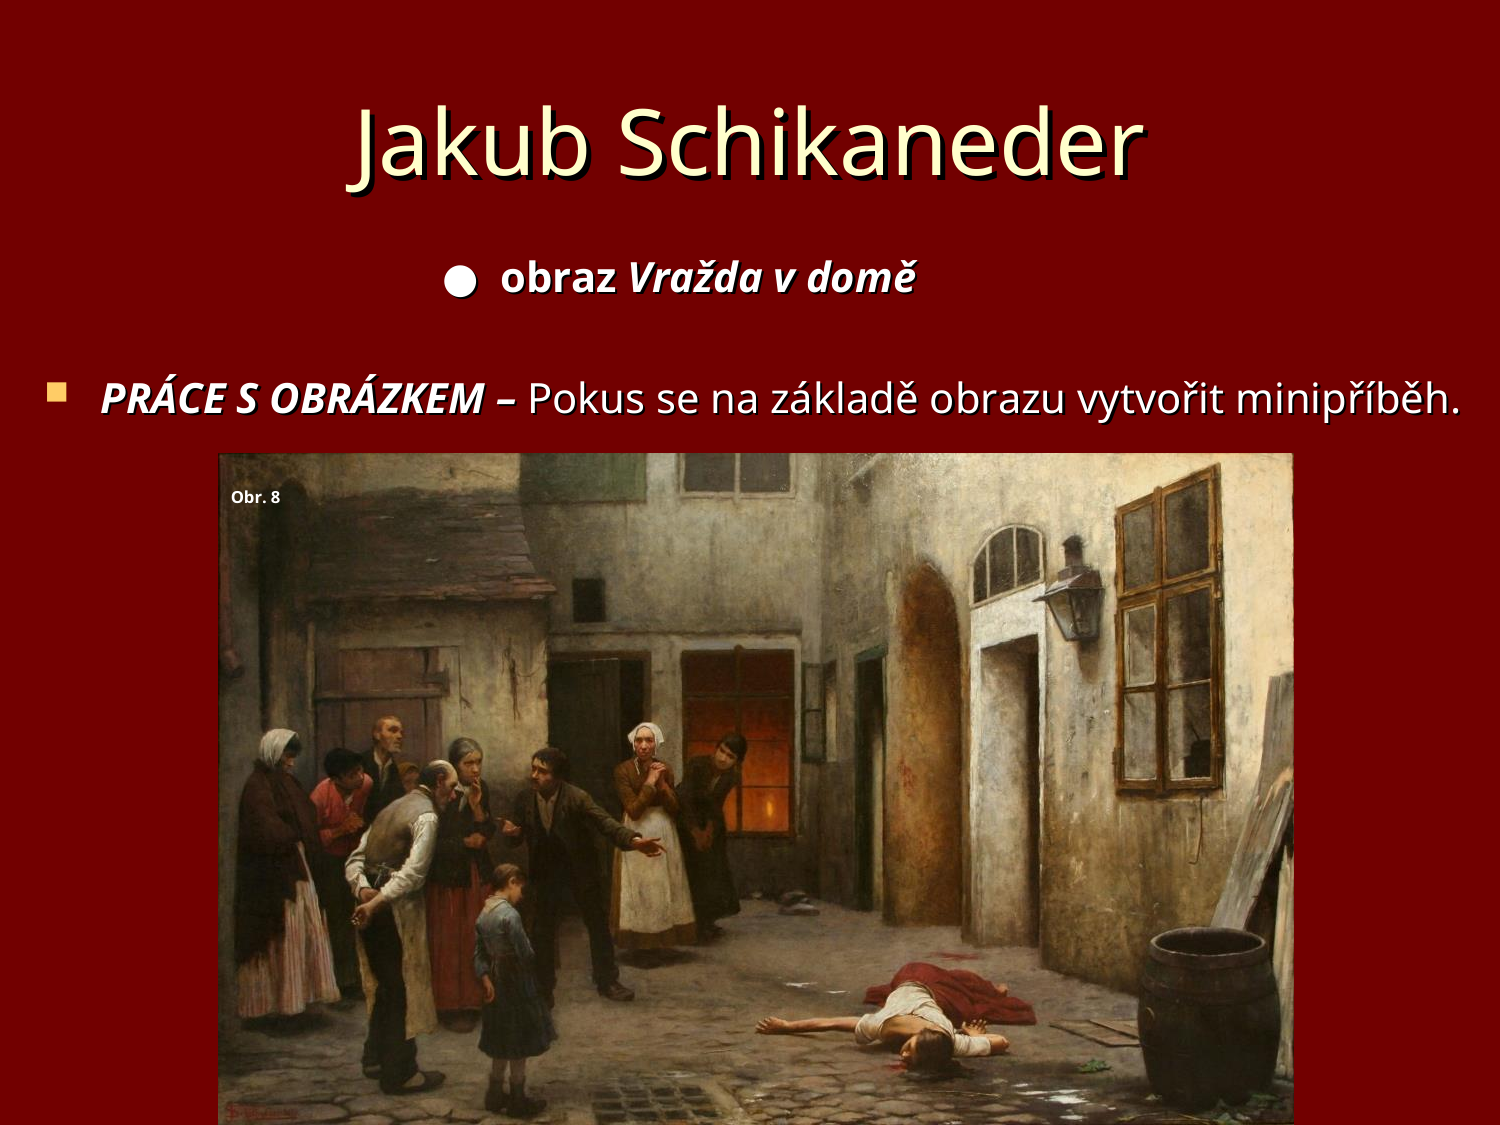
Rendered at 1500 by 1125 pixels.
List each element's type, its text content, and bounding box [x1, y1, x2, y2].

title Jakub Schikaneder [75, 45, 1426, 233]
list ● obraz Vražda v domě PRÁCE S OBRÁZKEM – Pokus se na základě obrazu vytvořit minipříběh. [29, 243, 1500, 457]
text_box Obr. 8 [216, 479, 296, 515]
text_box [218, 453, 1294, 1125]
